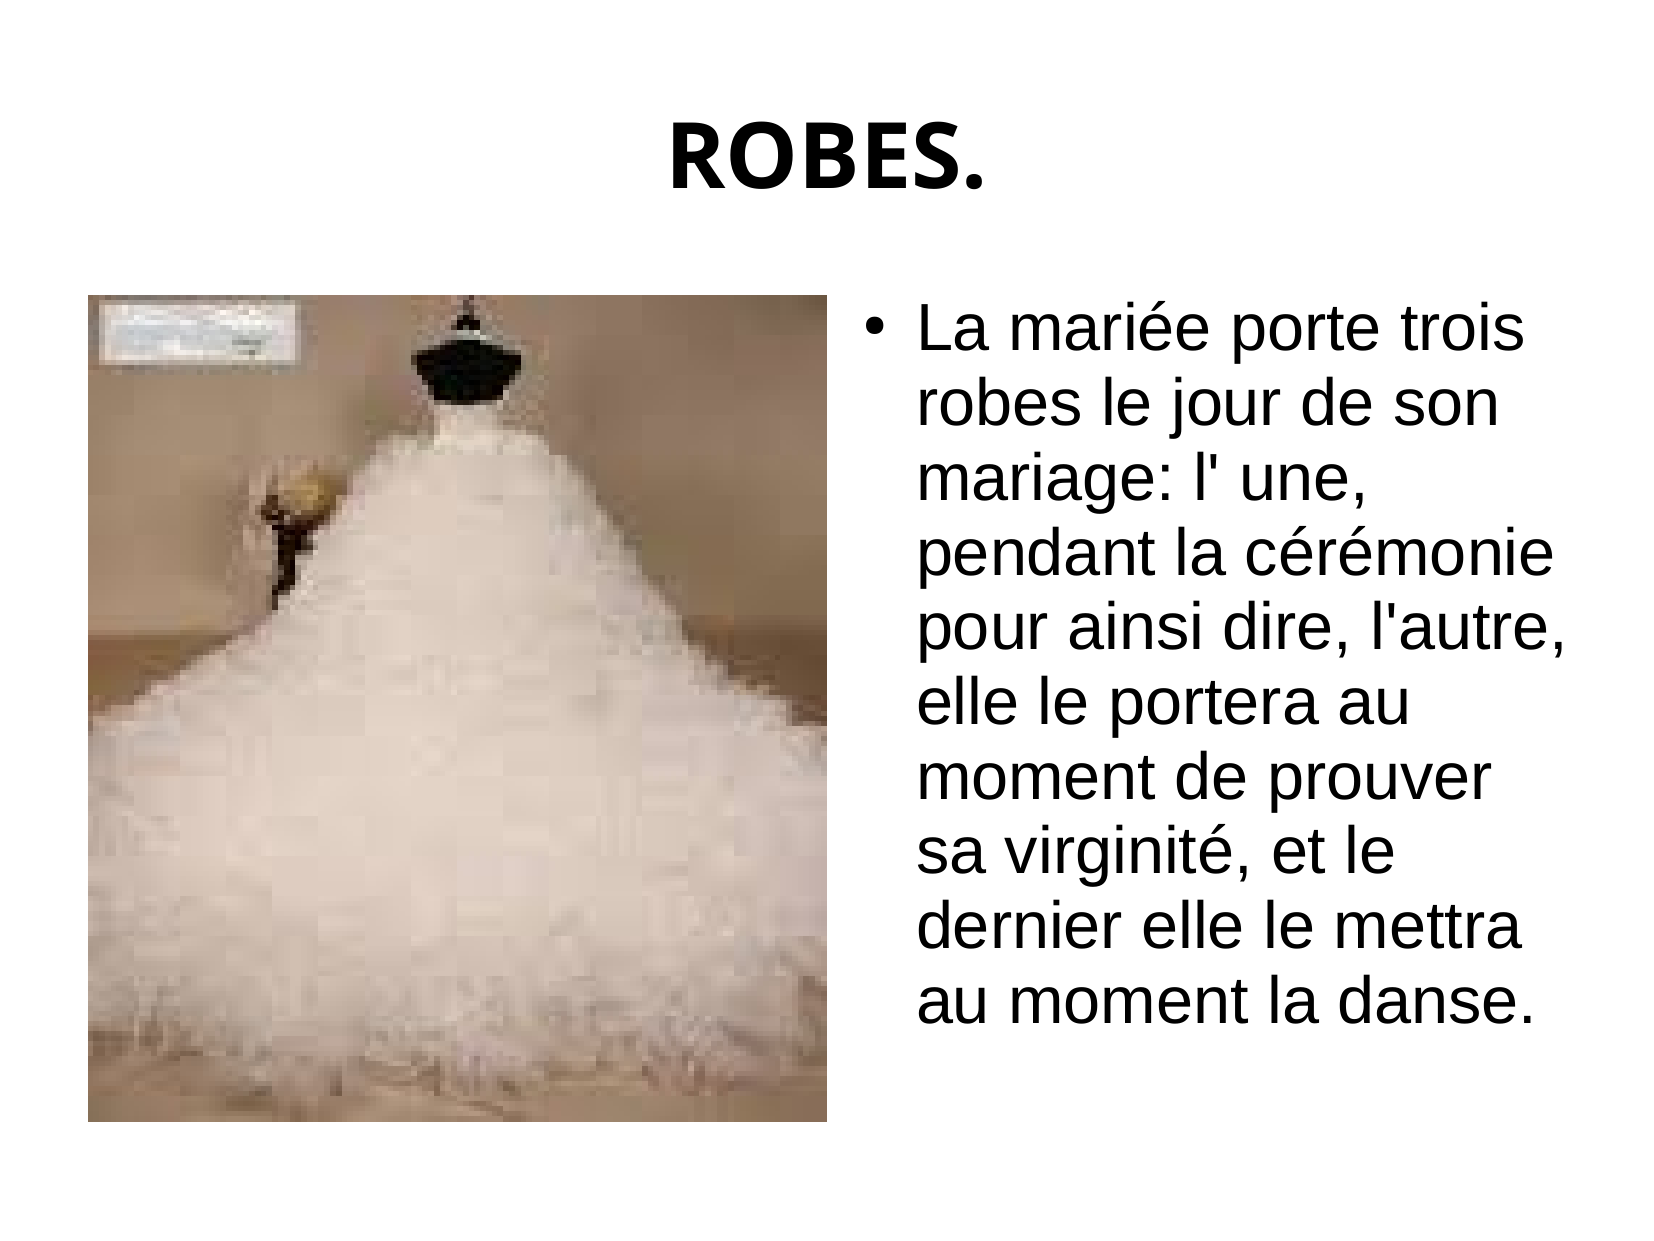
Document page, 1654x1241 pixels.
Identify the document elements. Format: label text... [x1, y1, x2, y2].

title ROBES. [82, 56, 1571, 250]
list La mariée porte trois robes le jour de son mariage: l' une, pendant la cérémonie pour ainsi dire, l'autre, elle le portera au moment de prouver sa virginité, et le dernier elle le mettra au moment la danse. [845, 290, 1572, 1109]
picture [82, 290, 827, 1123]
